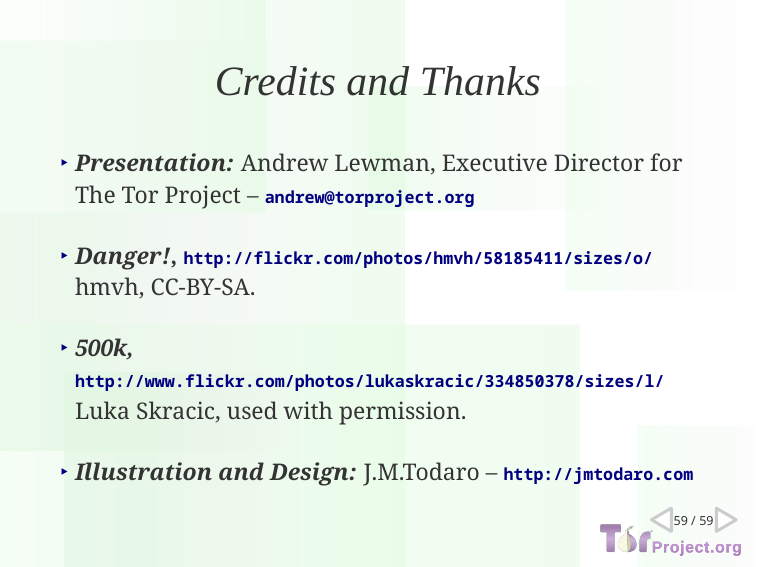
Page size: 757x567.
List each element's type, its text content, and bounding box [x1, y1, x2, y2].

picture [0, 0, 757, 567]
text_box Credits and Thanks [0, 50, 756, 112]
text_box Presentation: Andrew Lewman, Executive Director for The Tor Project – andrew@torproject.org Danger!, http://flickr.com/photos/hmvh/58185411/sizes/o/ hmvh, CC-BY-SA. 500k, http://www.flickr.com/photos/lukaskracic/334850378/sizes/l/ Luka Skracic, used with permission. Illustration and Design: J.M.Todaro – http://jmtodaro.com [0, 126, 756, 508]
